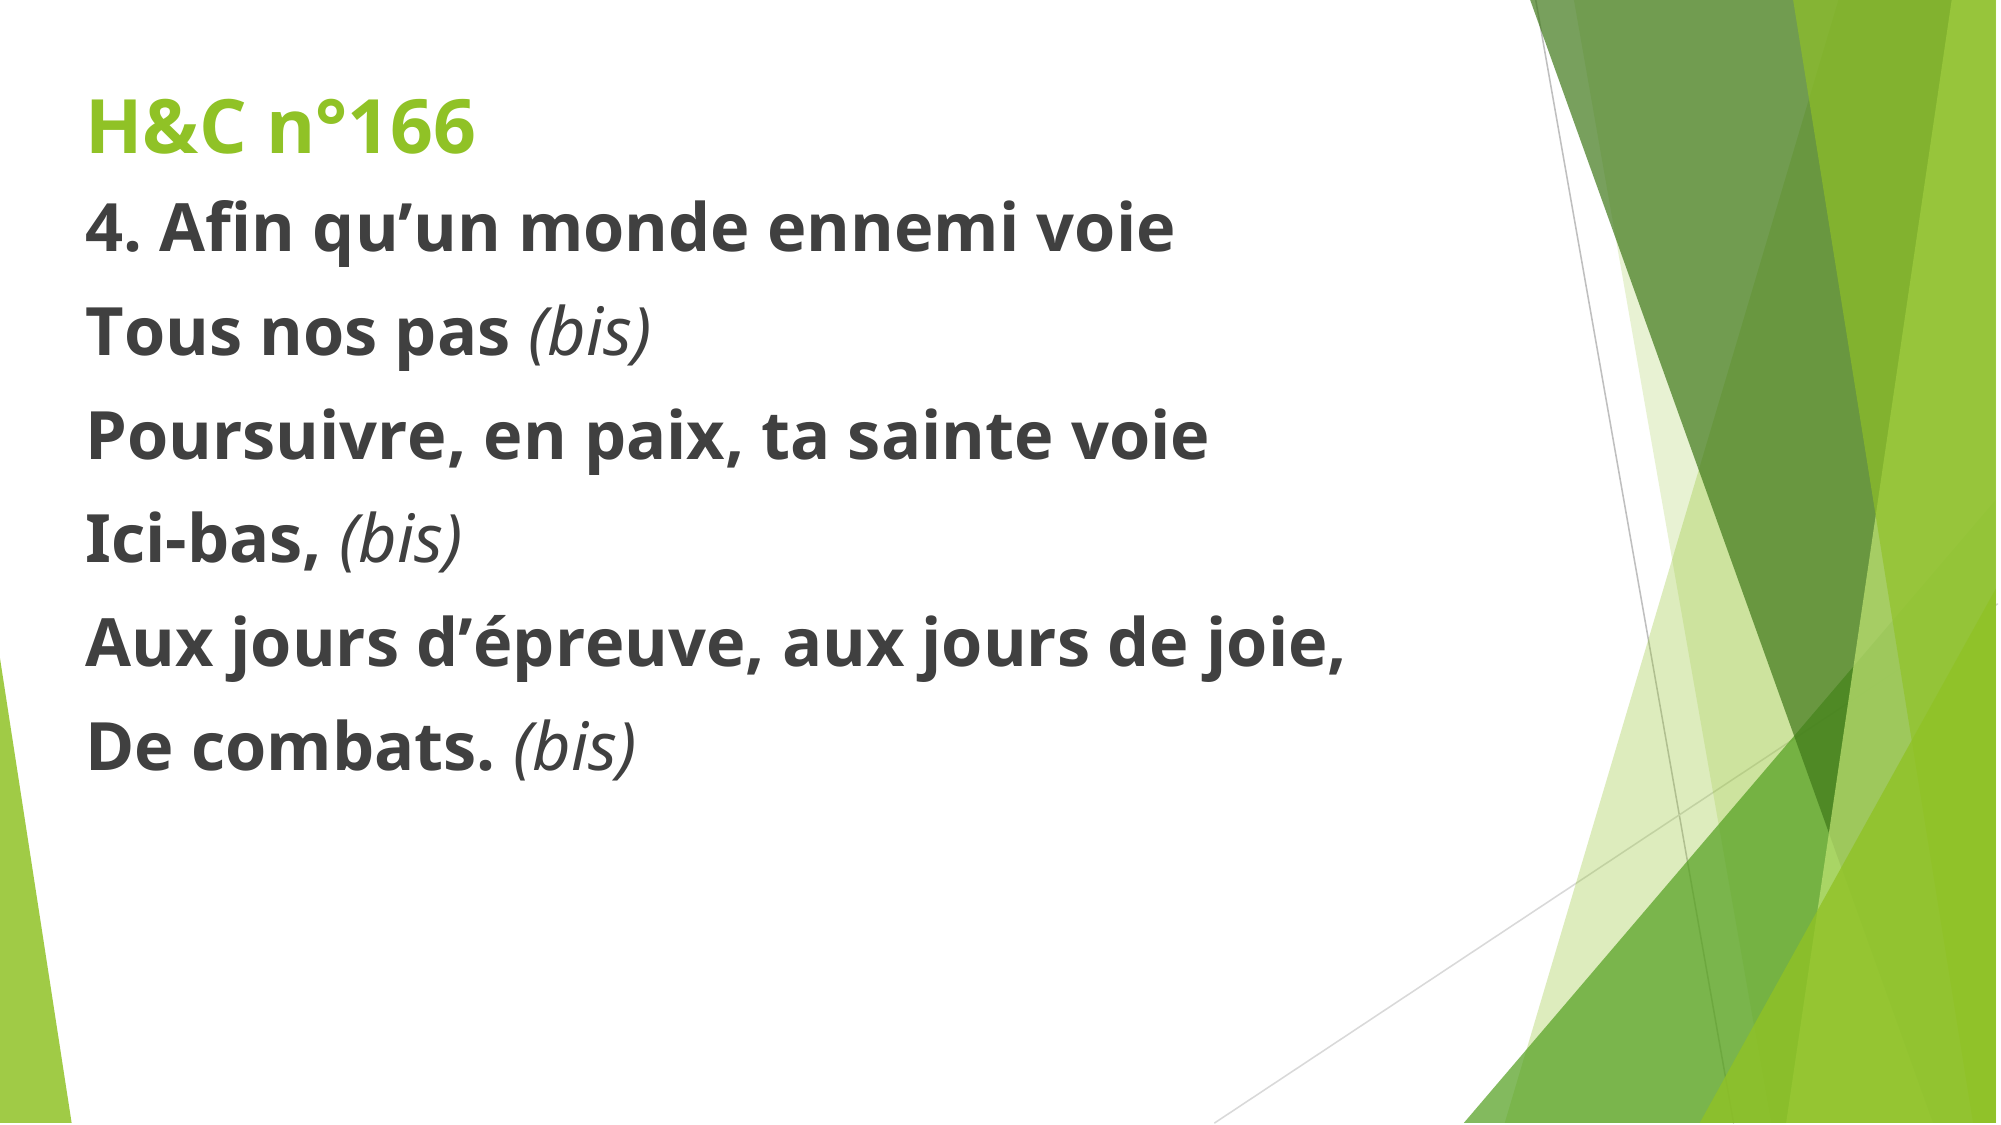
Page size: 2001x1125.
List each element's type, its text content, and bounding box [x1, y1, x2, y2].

text_box 4. Afin qu’un monde ennemi voie Tous nos pas (bis) Poursuivre, en paix, ta sainte voie Ici-bas, (bis) Aux jours d’épreuve, aux jours de joie, De combats. (bis) [70, 165, 1985, 1075]
text_box H&C n°166 [70, 70, 567, 165]
